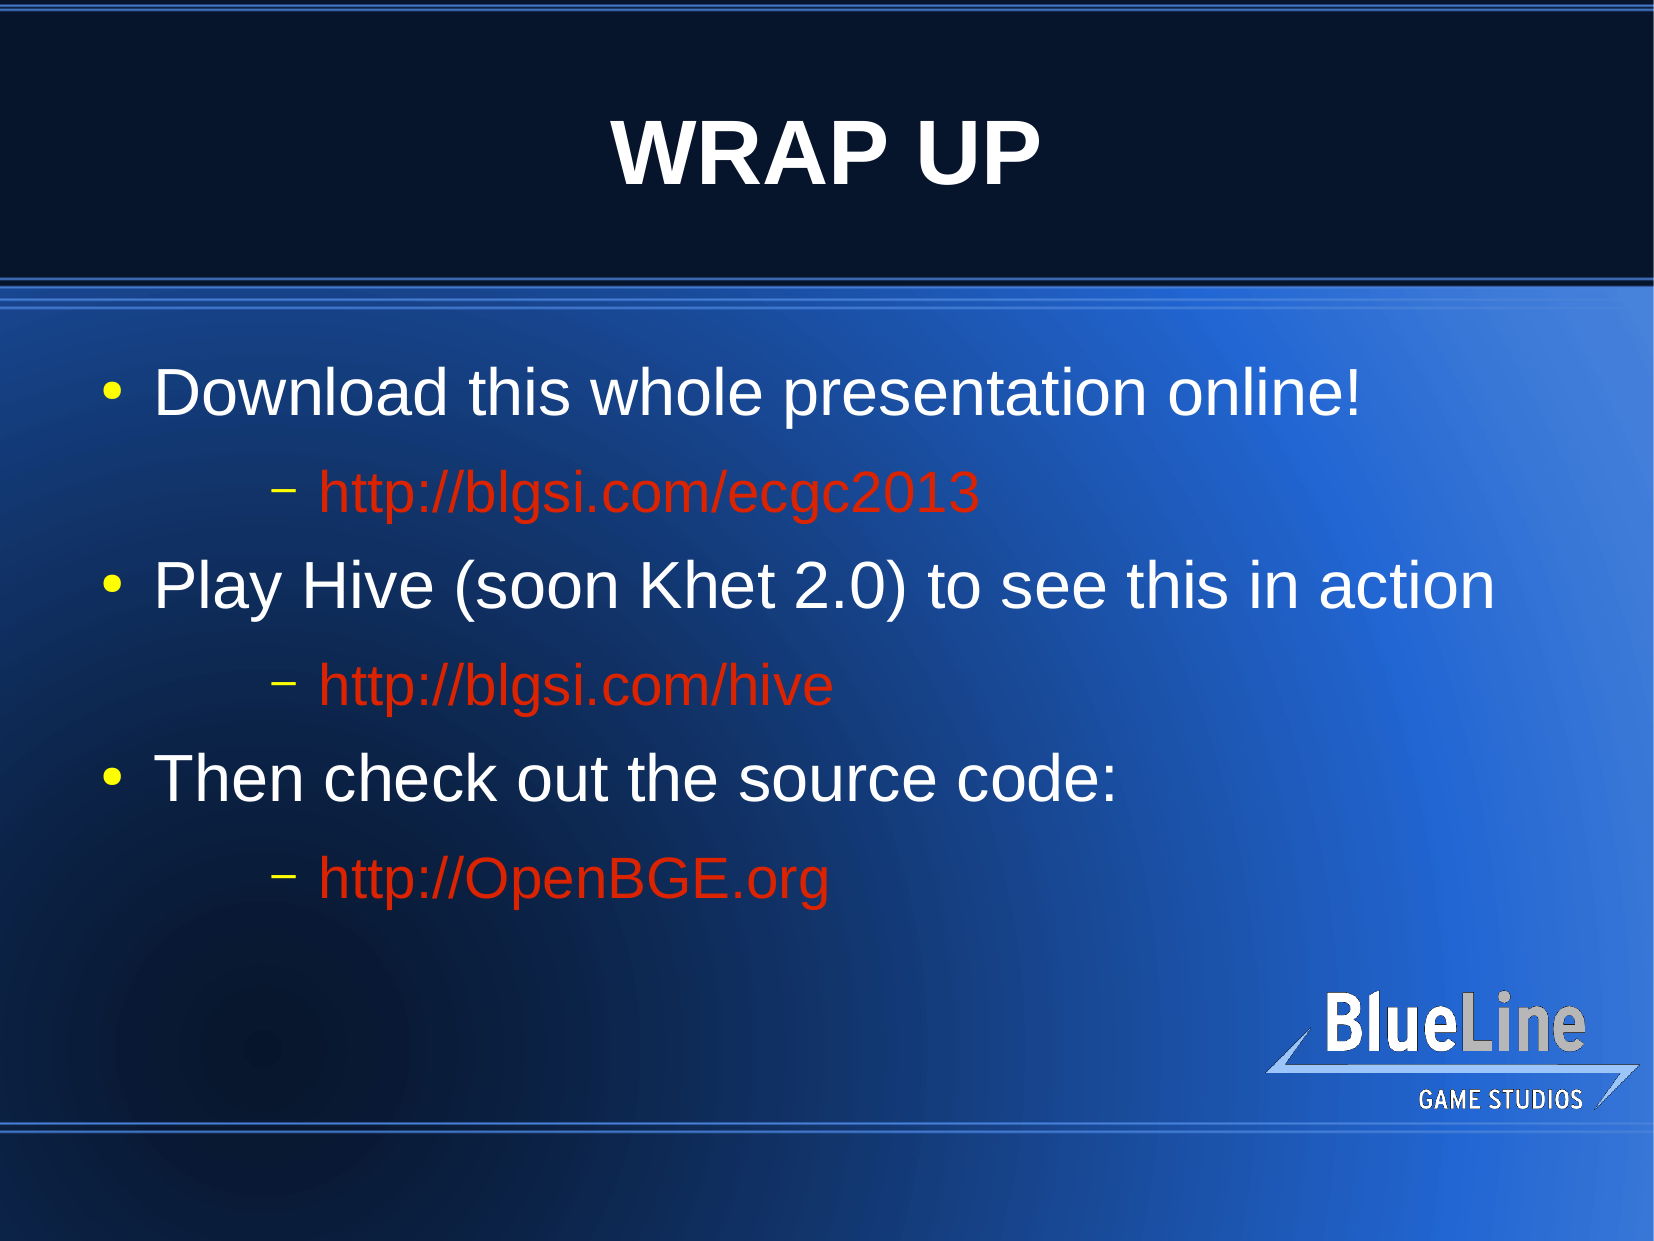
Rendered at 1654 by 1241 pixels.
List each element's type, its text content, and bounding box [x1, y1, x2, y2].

title WRAP UP [82, 49, 1571, 257]
list Download this whole presentation online! http://blgsi.com/ecgc2013 Play Hive (soon Khet 2.0) to see this in action http://blgsi.com/hive Then check out the source code: http://OpenBGE.org [82, 355, 1571, 1043]
picture [0, 0, 1654, 1241]
